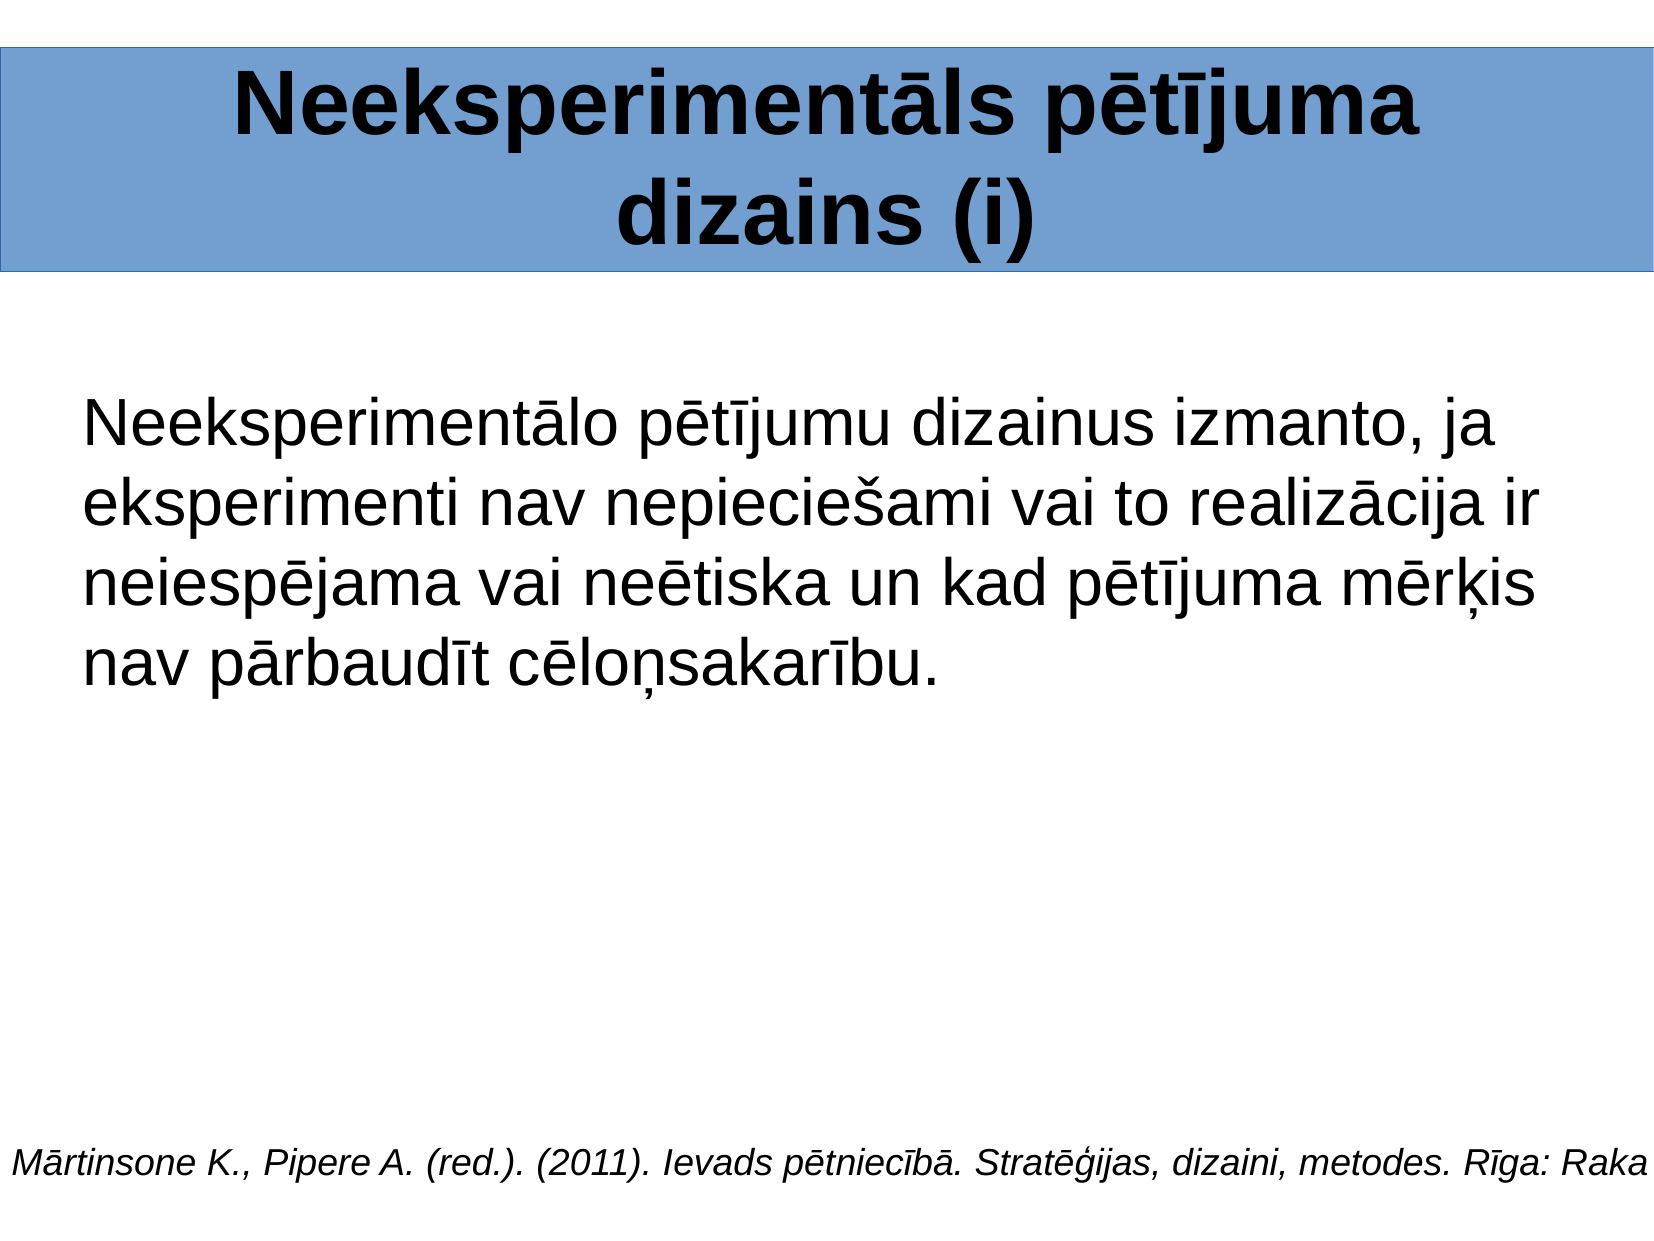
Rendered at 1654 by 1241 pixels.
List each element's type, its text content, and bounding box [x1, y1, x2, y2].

list Neeksperimentālo pētījumu dizainus izmanto, ja eksperimenti nav nepieciešami vai to realizācija ir neiespējama vai neētiska un kad pētījuma mērķis nav pārbaudīt cēloņsakarību. [82, 378, 1619, 1099]
text_box [0, 47, 1654, 272]
text_box Mārtinsone K., Pipere A. (red.). (2011). Ievads pētniecībā. Stratēģijas, dizaini, metodes. Rīga: Raka [0, 1133, 1654, 1191]
title Neeksperimentāls pētījuma dizains (i) [82, 49, 1571, 257]
